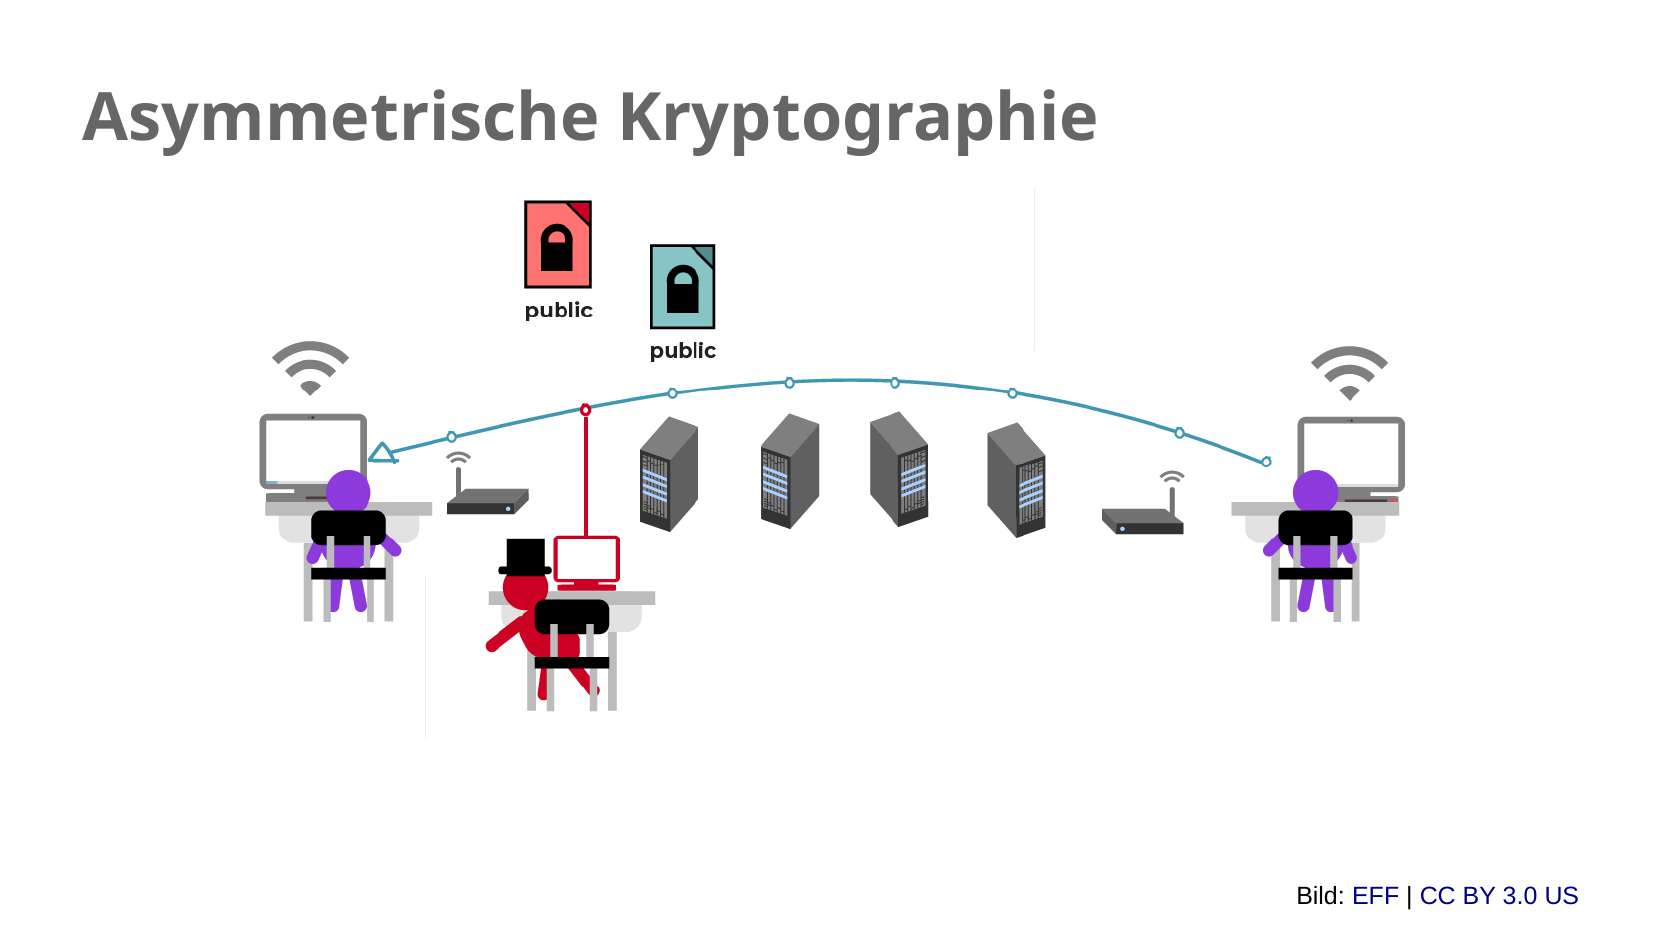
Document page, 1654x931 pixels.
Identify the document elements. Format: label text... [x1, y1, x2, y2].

title Asymmetrische Kryptographie [82, 37, 1571, 193]
picture [236, 169, 1418, 761]
text_box Bild: EFF | CC BY 3.0 US [1281, 874, 1607, 931]
